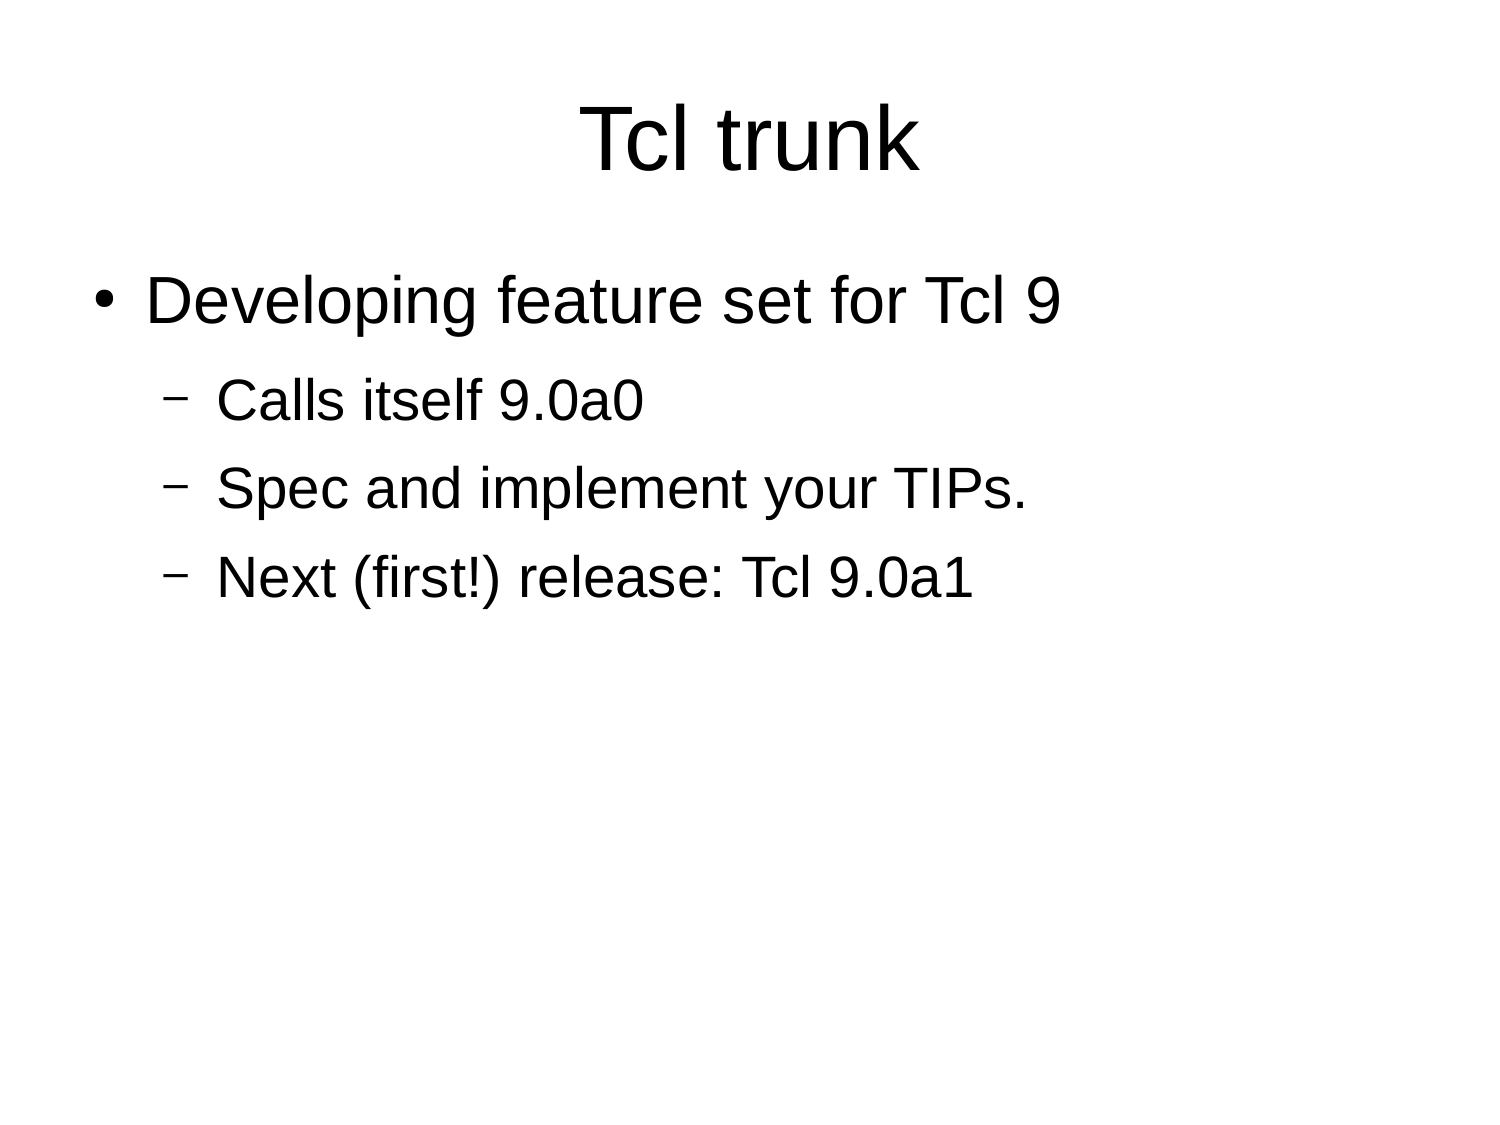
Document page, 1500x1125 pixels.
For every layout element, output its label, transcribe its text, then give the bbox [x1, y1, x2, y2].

title Tcl trunk [75, 44, 1425, 233]
list Developing feature set for Tcl 9 Calls itself 9.0a0 Spec and implement your TIPs. Next (first!) release: Tcl 9.0a1 [75, 263, 1425, 916]
